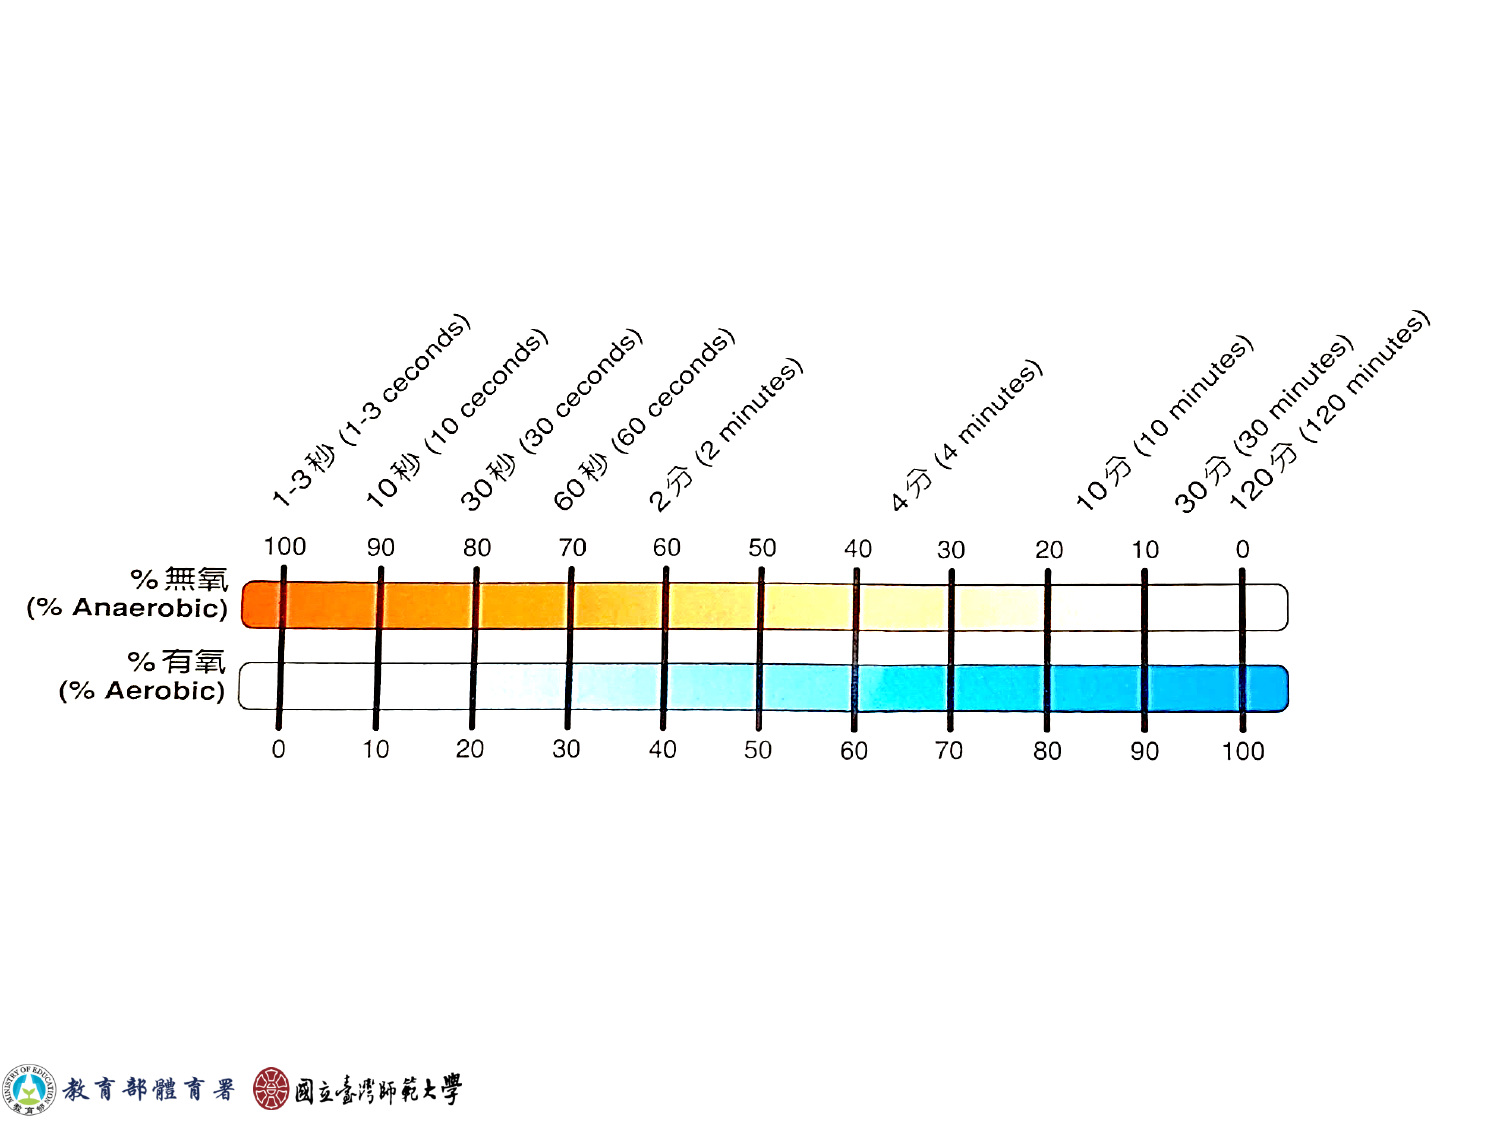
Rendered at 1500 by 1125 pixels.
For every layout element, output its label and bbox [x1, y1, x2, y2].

picture [0, 263, 1500, 862]
